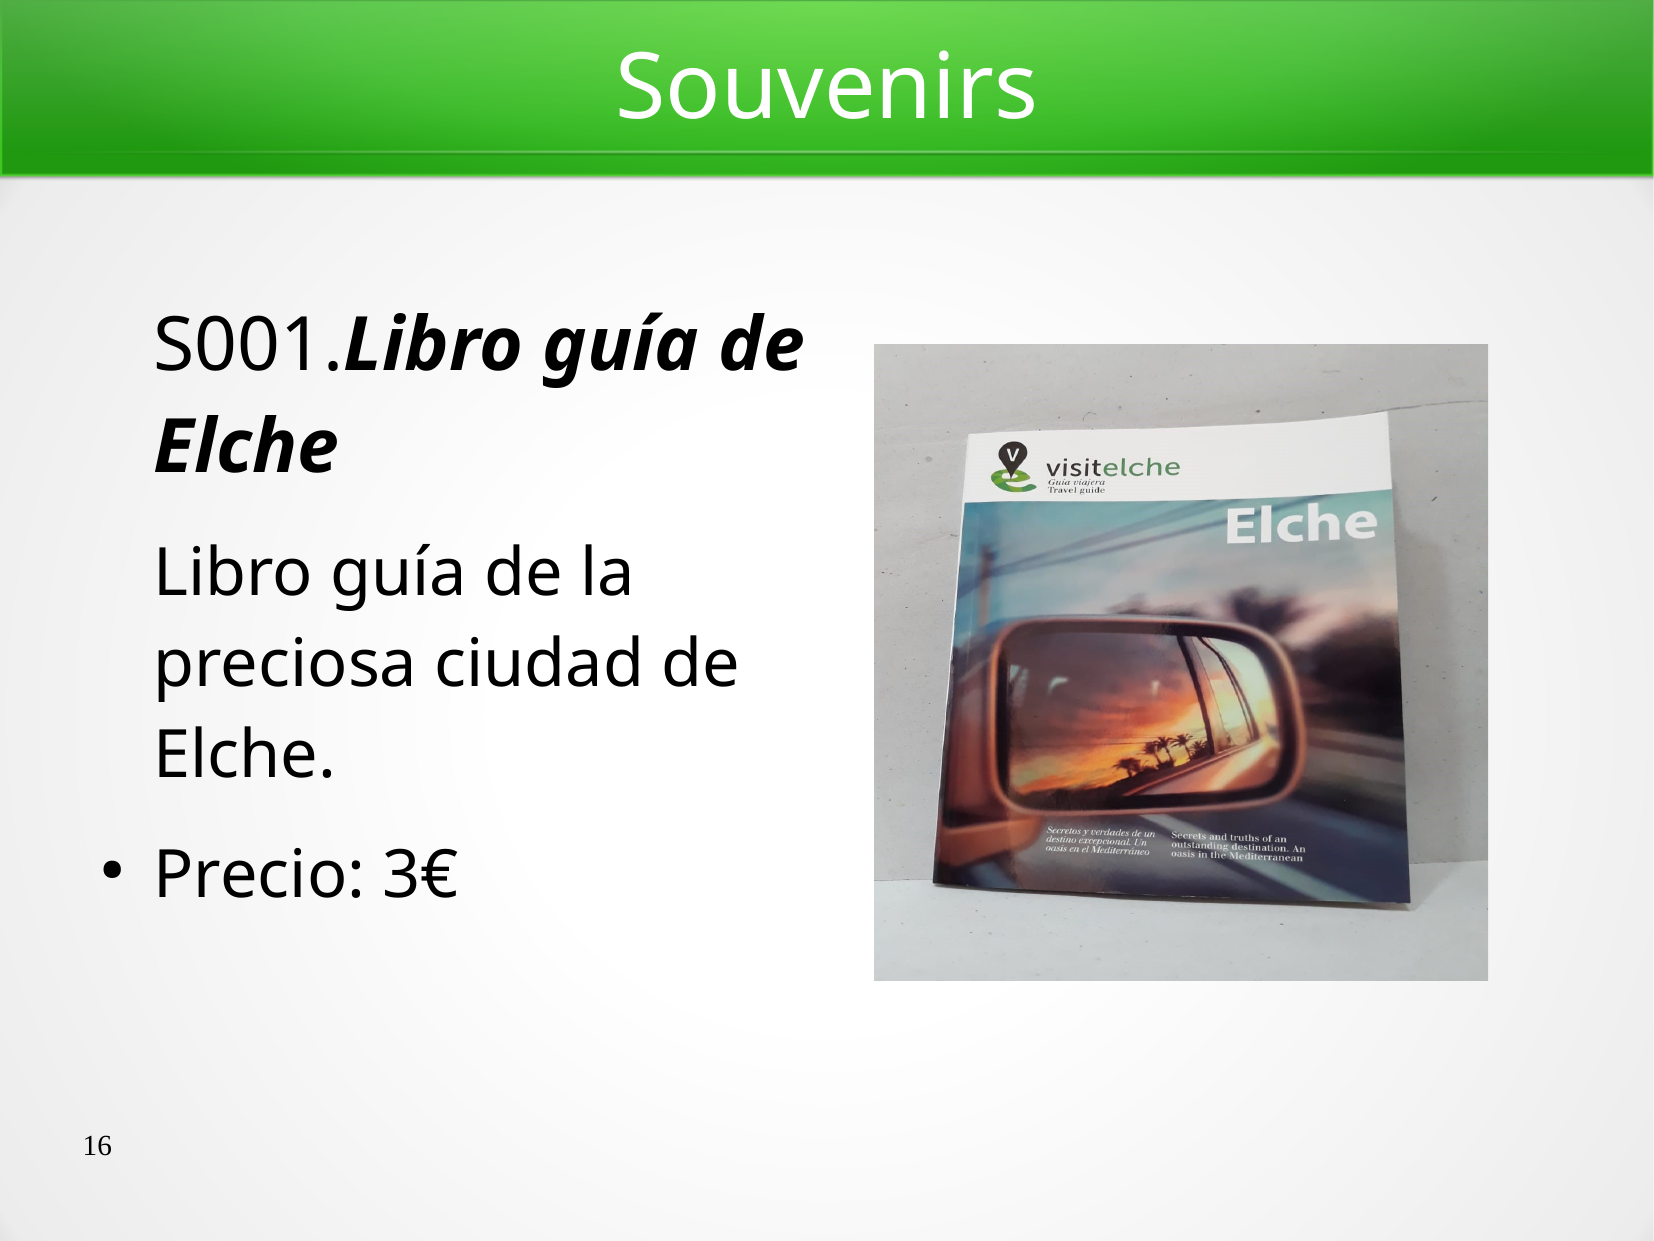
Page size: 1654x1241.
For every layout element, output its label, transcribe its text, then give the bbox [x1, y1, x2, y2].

picture [0, 0, 1654, 1241]
title Souvenirs [82, 11, 1571, 154]
list S001.Libro guía de Elche Libro guía de la preciosa ciudad de Elche. Precio: 3€ [82, 290, 809, 1010]
